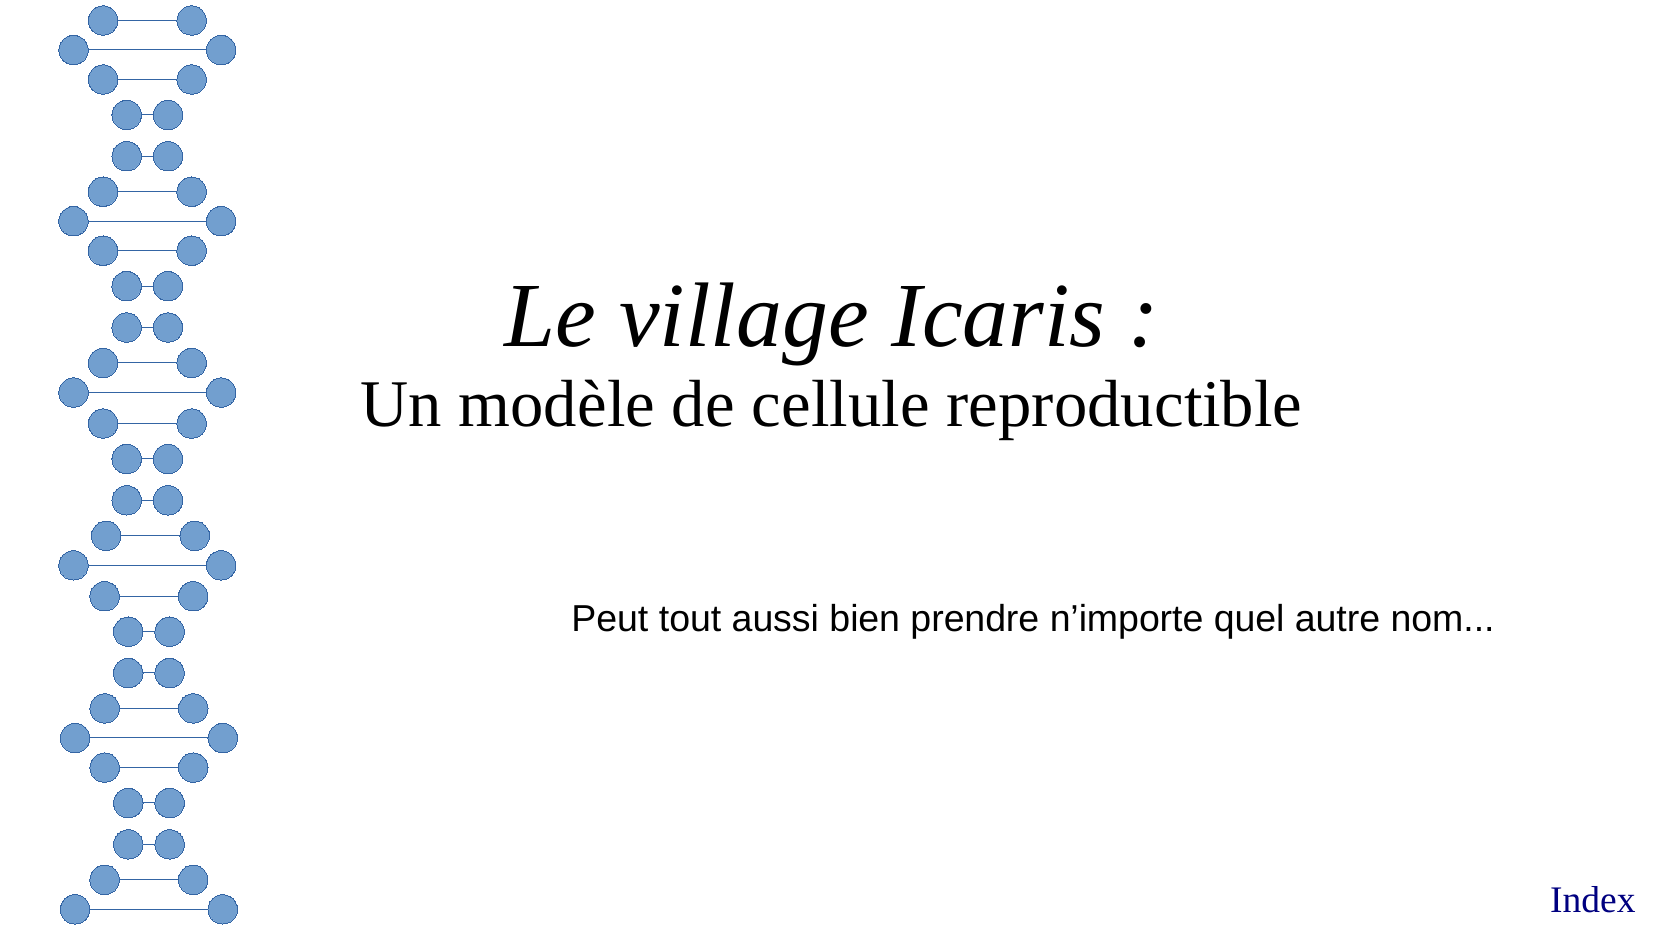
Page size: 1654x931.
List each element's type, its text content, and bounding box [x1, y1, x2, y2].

text_box Peut tout aussi bien prendre n’importe quel autre nom... [556, 590, 1654, 661]
text_box Le village Icaris : Un modèle de cellule reproductible [88, 244, 1577, 462]
